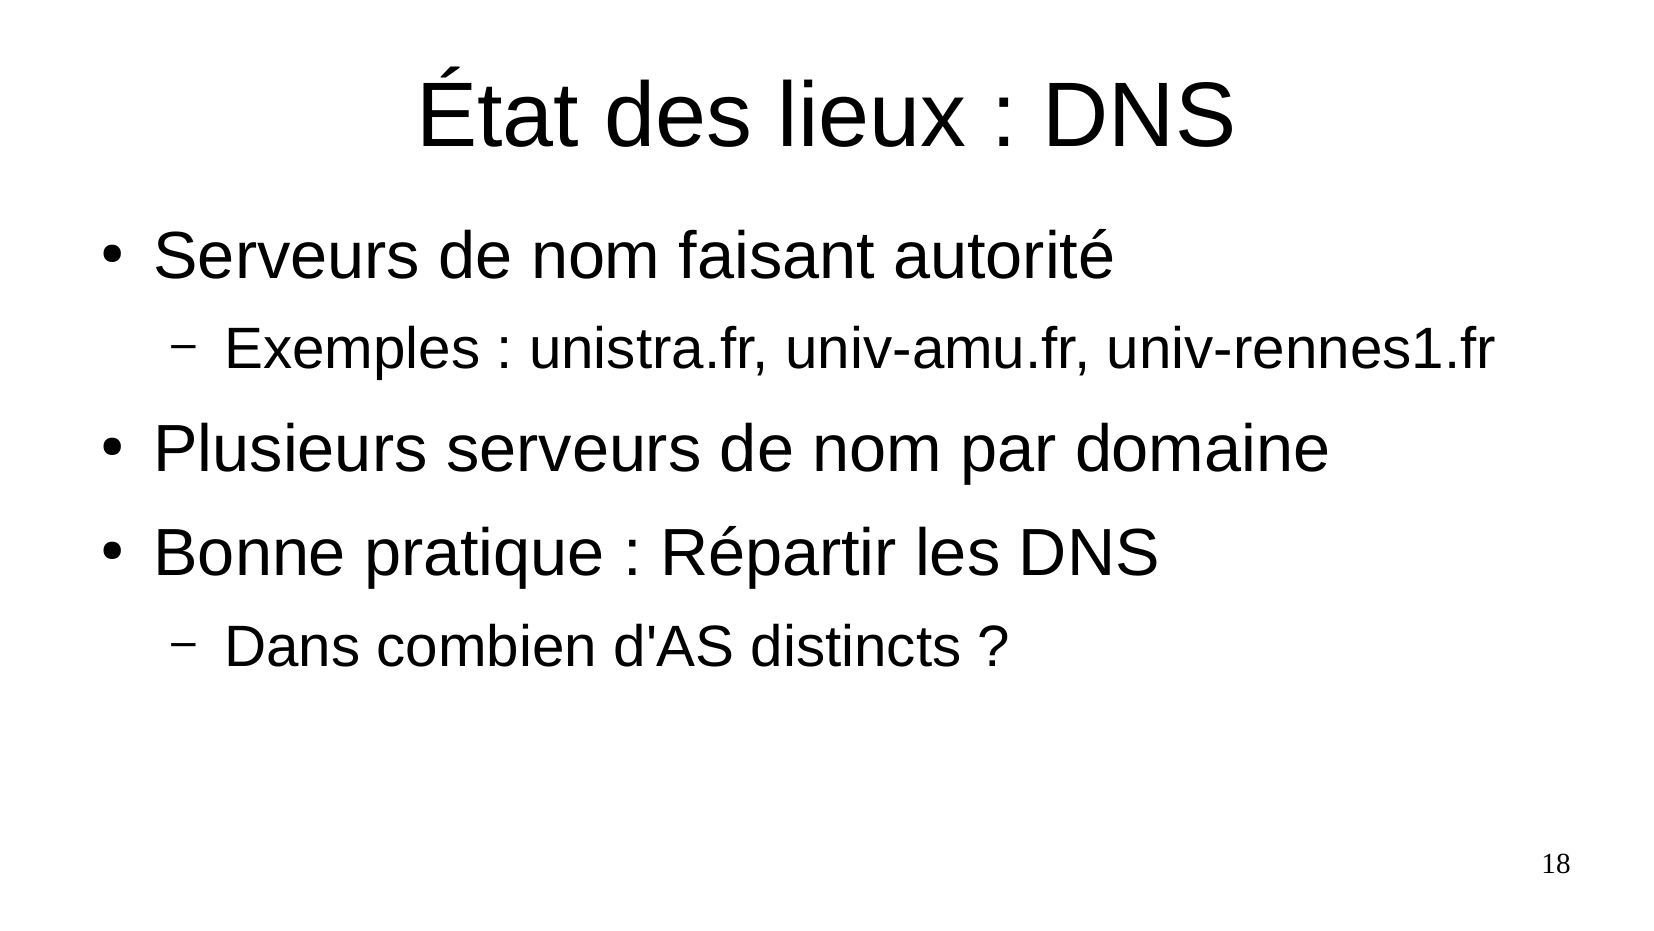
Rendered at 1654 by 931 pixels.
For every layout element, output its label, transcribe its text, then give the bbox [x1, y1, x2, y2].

title État des lieux : DNS [82, 37, 1571, 193]
list Serveurs de nom faisant autorité Exemples : unistra.fr, univ-amu.fr, univ-rennes1.fr Plusieurs serveurs de nom par domaine Bonne pratique : Répartir les DNS Dans combien d'AS distincts ? [82, 217, 1571, 758]
